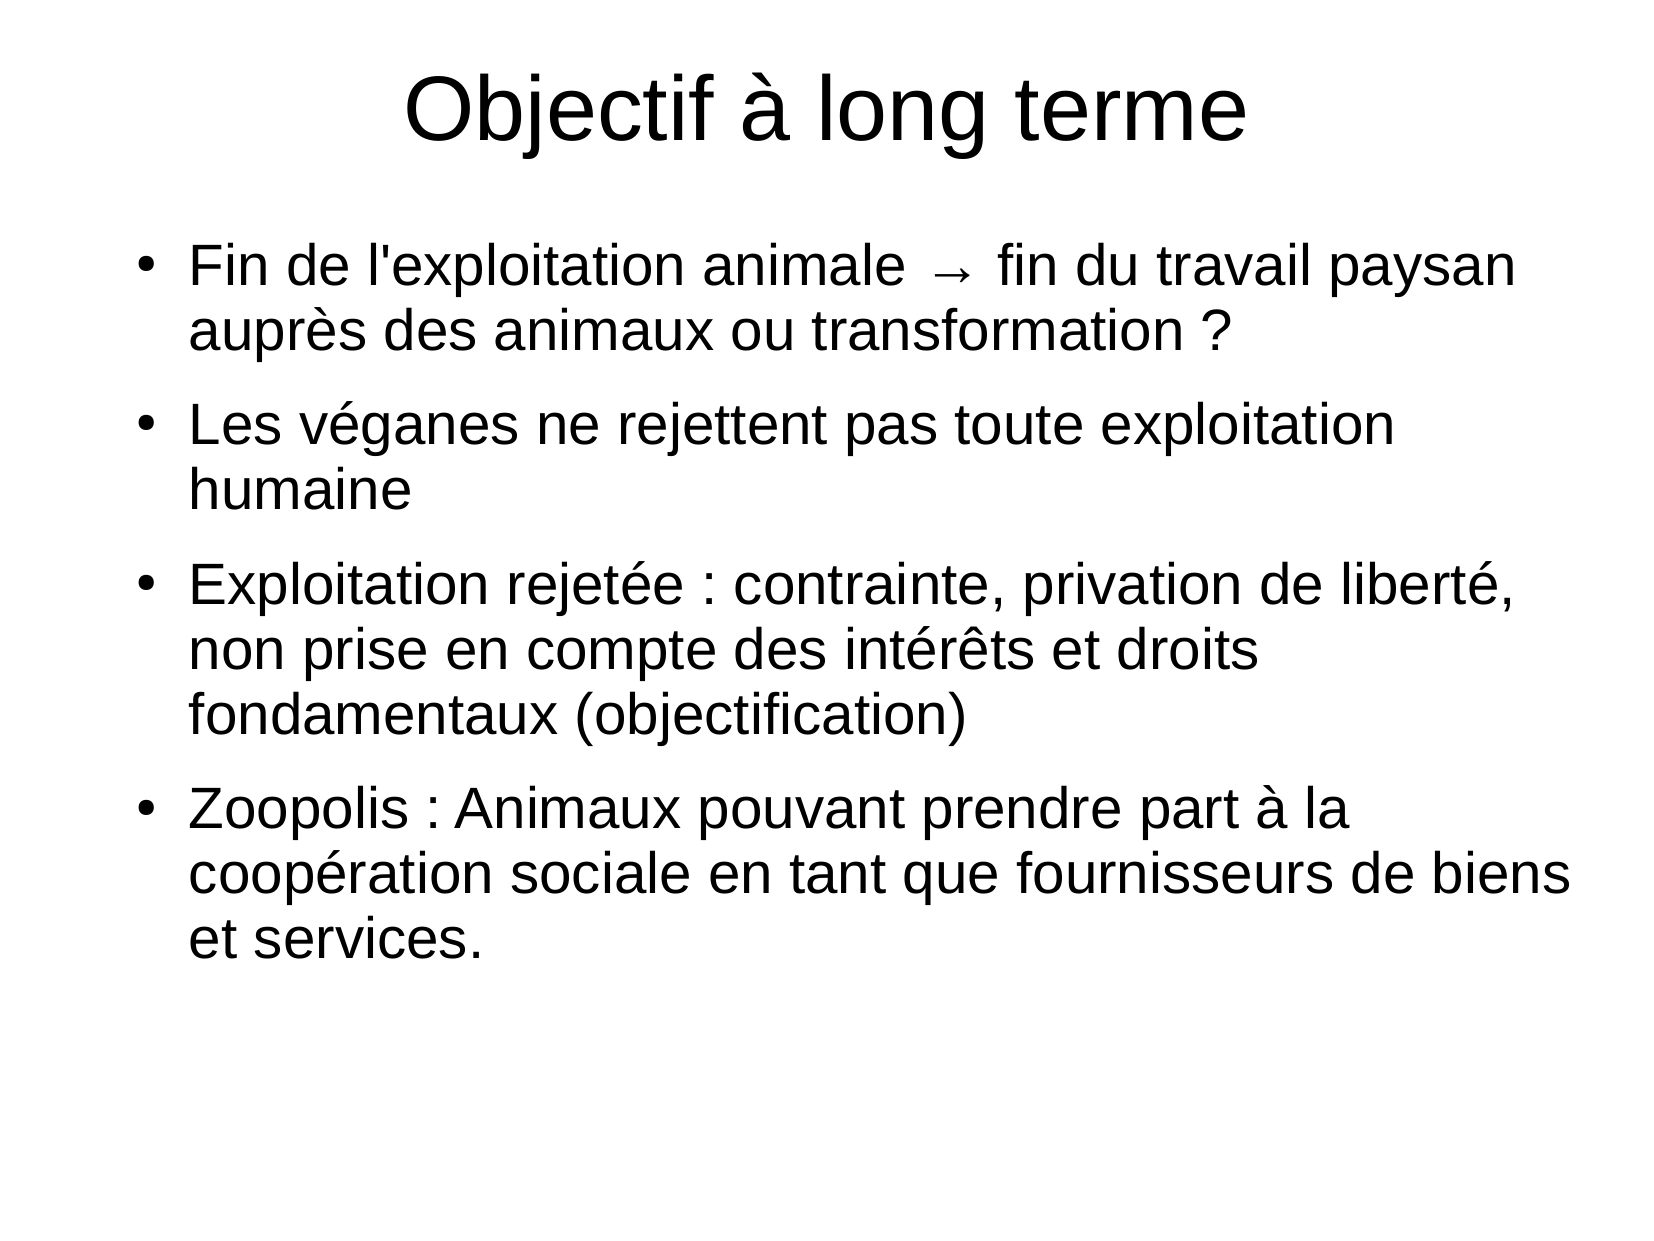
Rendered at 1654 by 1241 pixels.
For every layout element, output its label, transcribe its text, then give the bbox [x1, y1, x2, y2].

title Objectif à long terme [82, 5, 1571, 213]
list Fin de l'exploitation animale → fin du travail paysan auprès des animaux ou transformation ? Les véganes ne rejettent pas toute exploitation humaine Exploitation rejetée : contrainte, privation de liberté, non prise en compte des intérêts et droits fondamentaux (objectification) Zoopolis : Animaux pouvant prendre part à la coopération sociale en tant que fournisseurs de biens et services. [118, 232, 1607, 1241]
